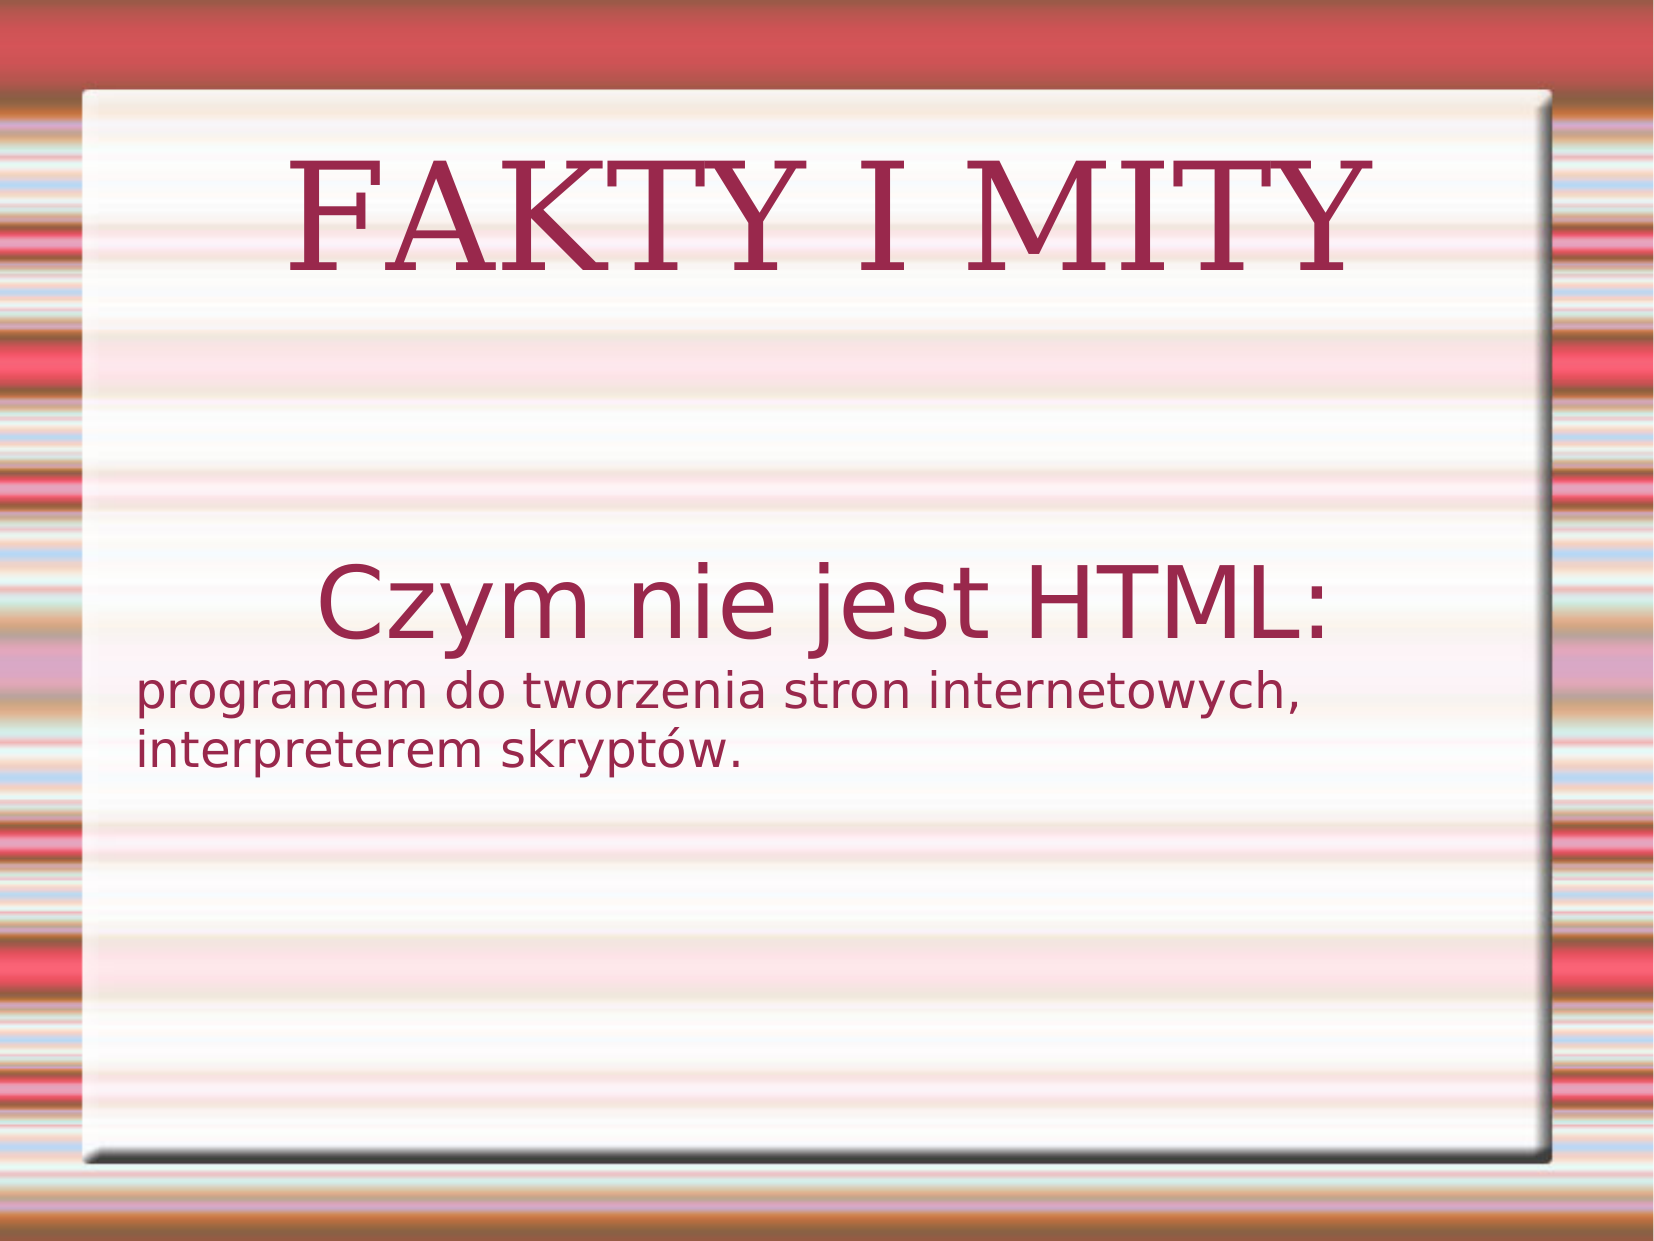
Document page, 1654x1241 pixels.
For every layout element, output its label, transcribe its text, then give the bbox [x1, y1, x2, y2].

title FAKTY I MITY [121, 114, 1534, 322]
text_box Czym nie jest HTML: programem do tworzenia stron internetowych, interpreterem skryptów. [135, 350, 1516, 975]
picture [0, 0, 1654, 1241]
